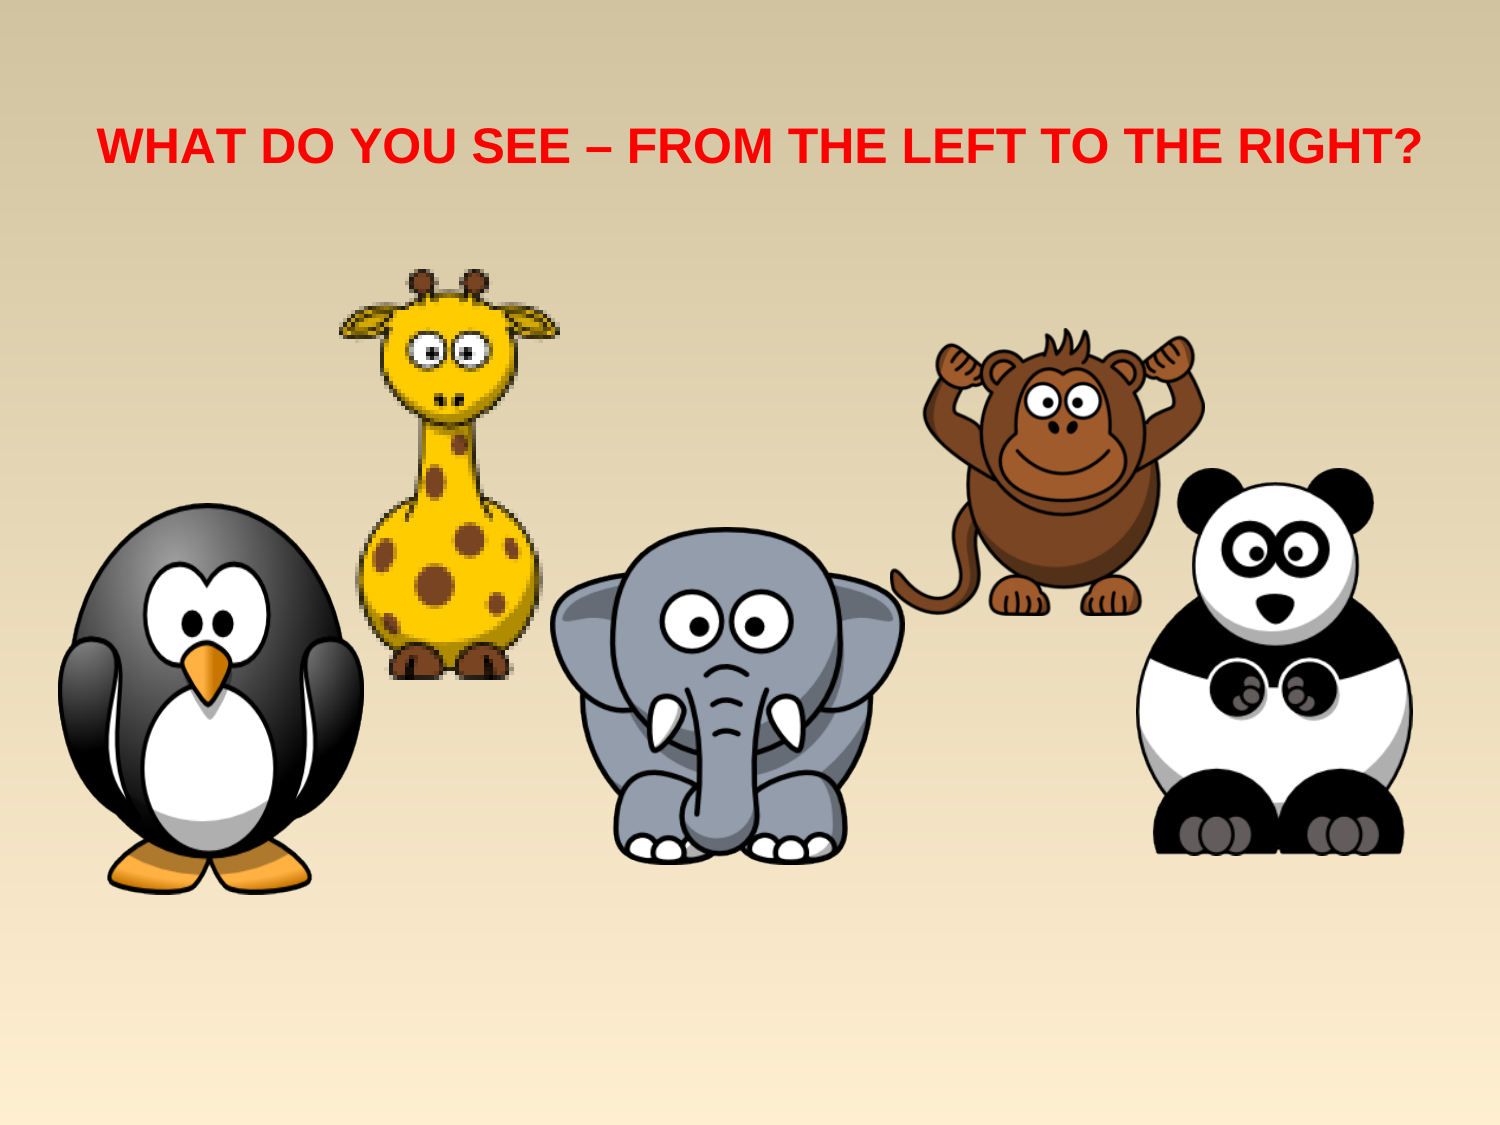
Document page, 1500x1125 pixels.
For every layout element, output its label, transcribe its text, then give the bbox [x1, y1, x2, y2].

text_box WHAT DO YOU SEE – FROM THE LEFT TO THE RIGHT? [81, 105, 1471, 181]
picture [58, 269, 1413, 895]
